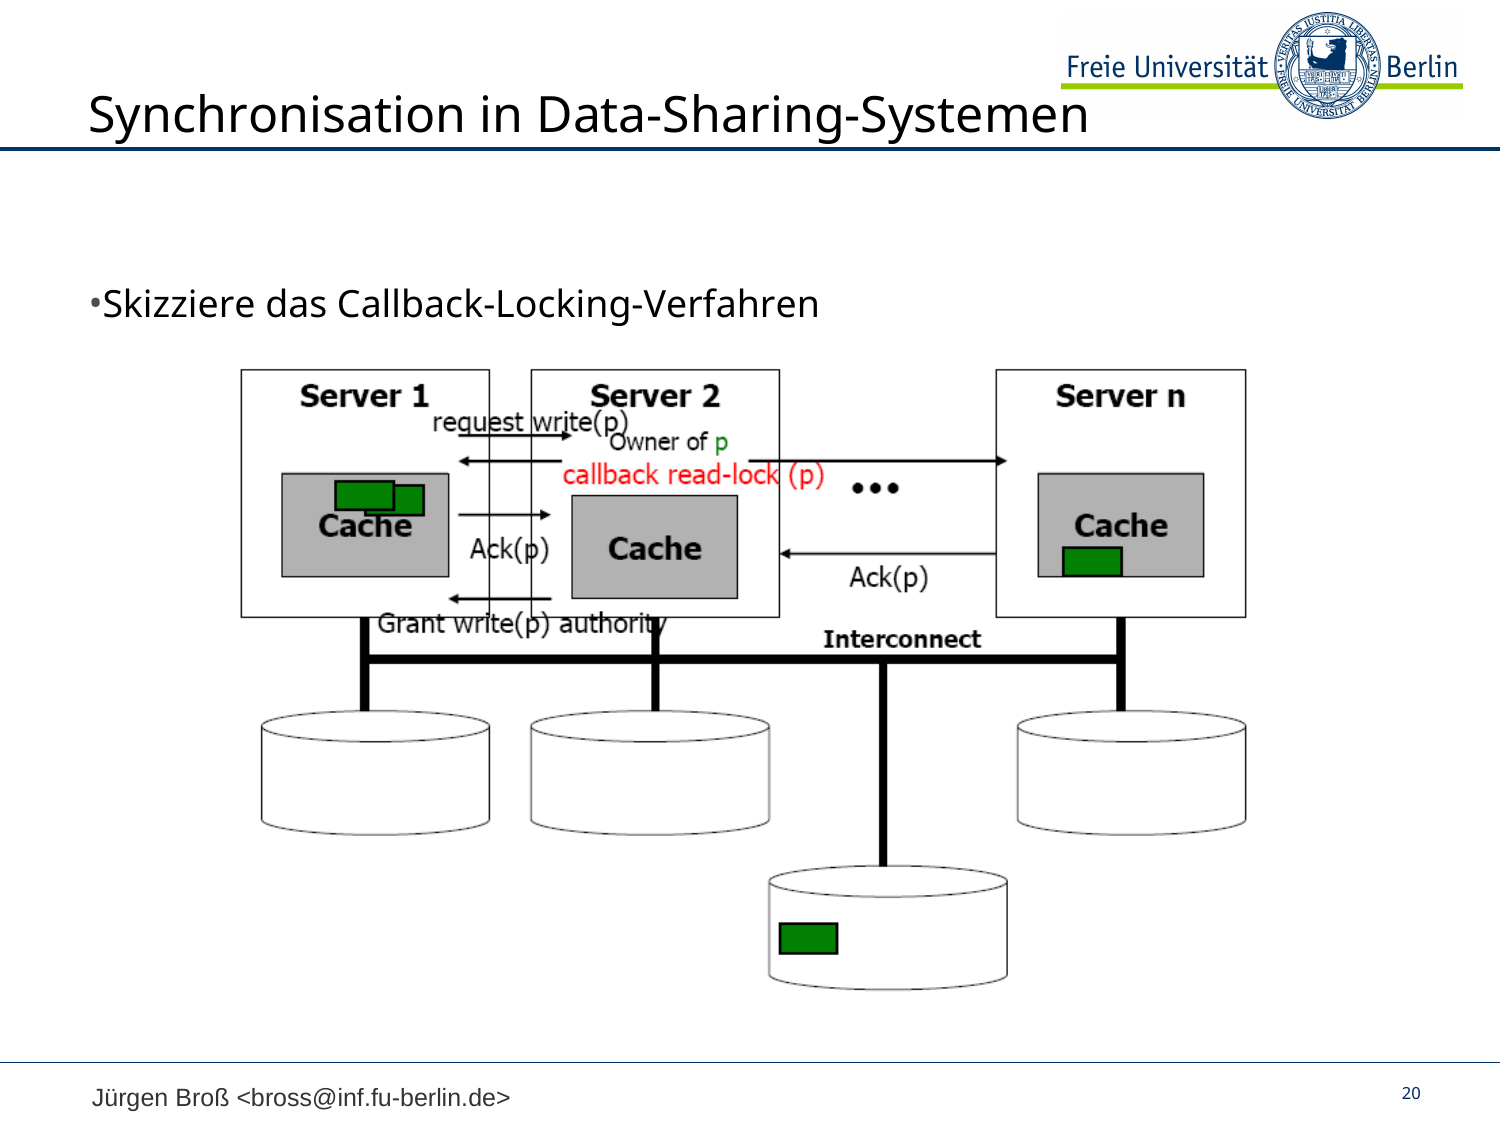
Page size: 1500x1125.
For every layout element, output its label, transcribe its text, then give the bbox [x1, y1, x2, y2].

list Skizziere das Callback-Locking-Verfahren [88, 278, 1459, 1037]
title Synchronisation in Data-Sharing-Systemen [88, 87, 1275, 143]
picture [1061, 12, 1463, 119]
picture [230, 350, 1255, 1004]
